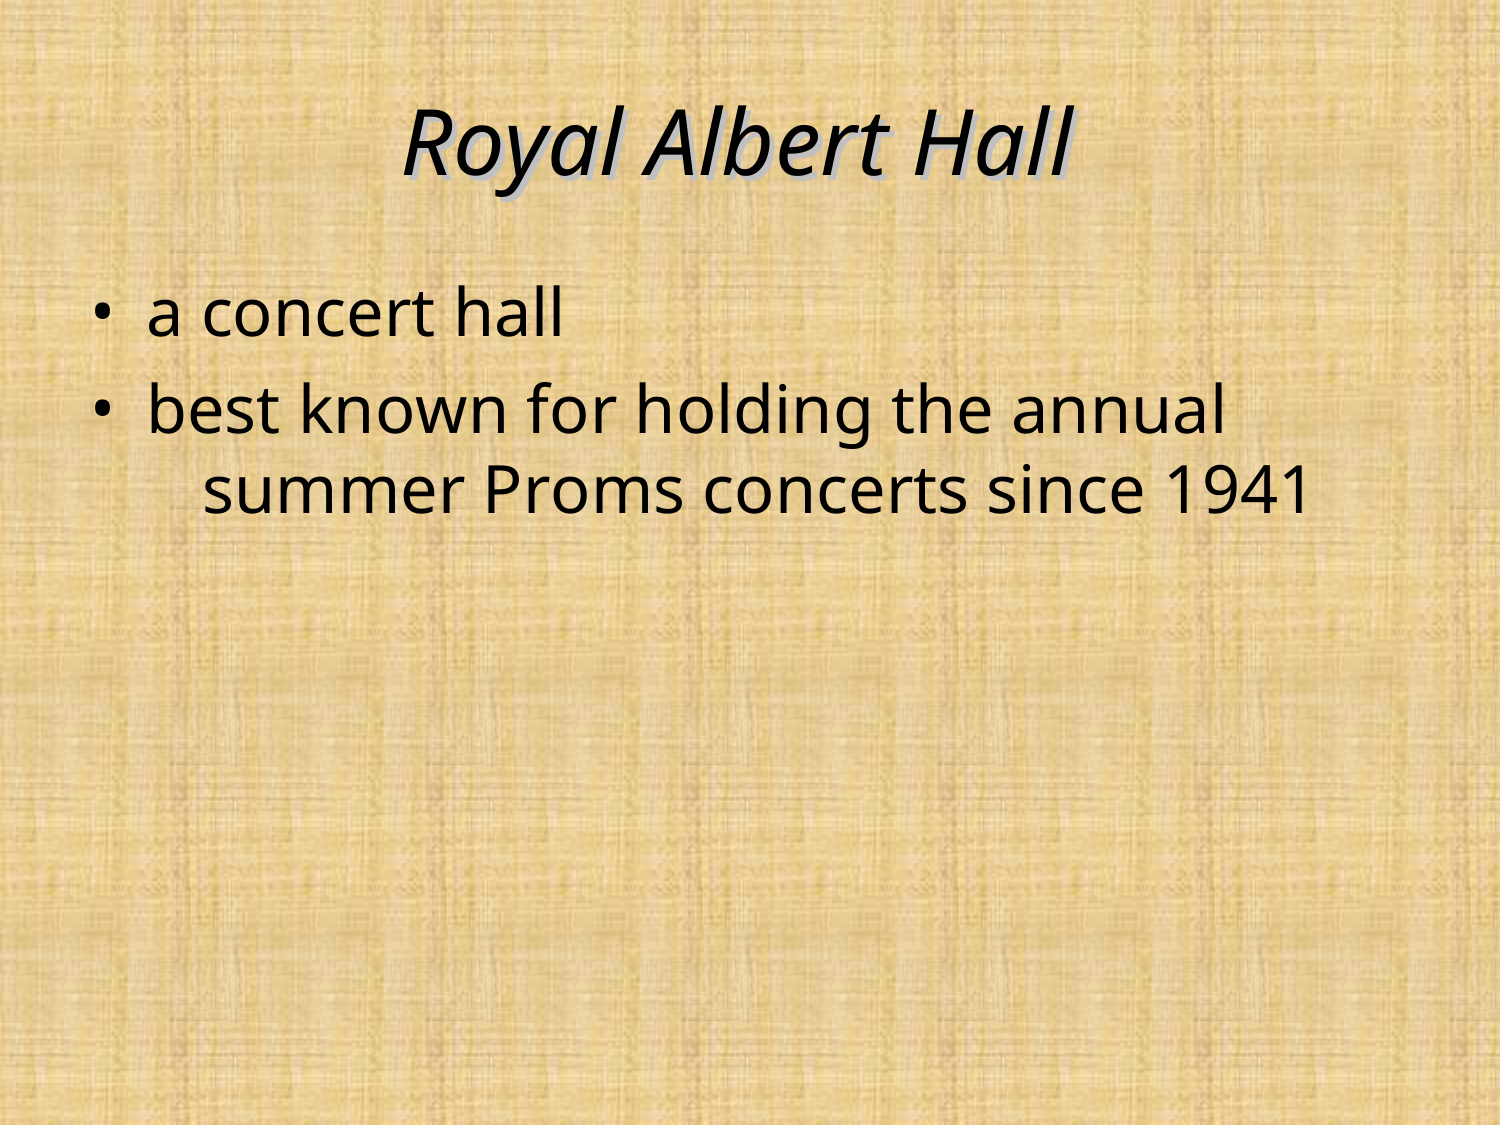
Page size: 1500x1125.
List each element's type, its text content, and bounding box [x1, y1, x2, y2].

title Royal Albert Hall [75, 45, 1426, 233]
list a concert hall best known for holding the annual summer Proms concerts since 1941 [75, 262, 1426, 1005]
